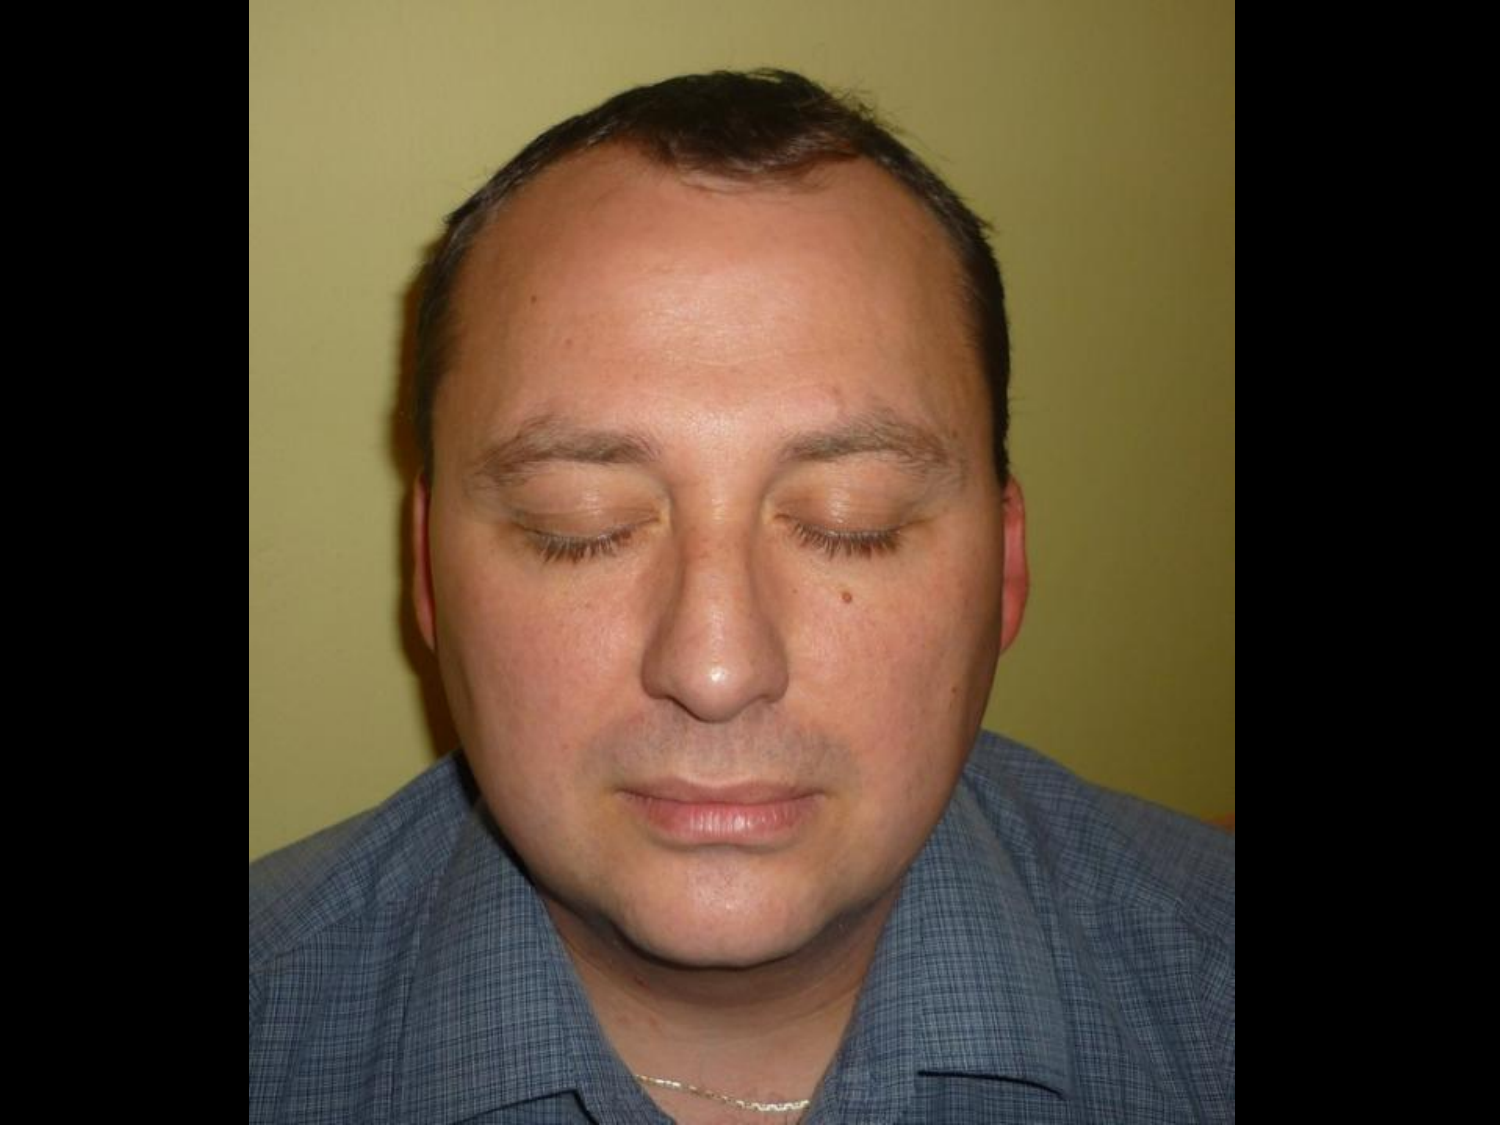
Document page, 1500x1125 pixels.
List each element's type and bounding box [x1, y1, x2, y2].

picture [249, 0, 1235, 1125]
